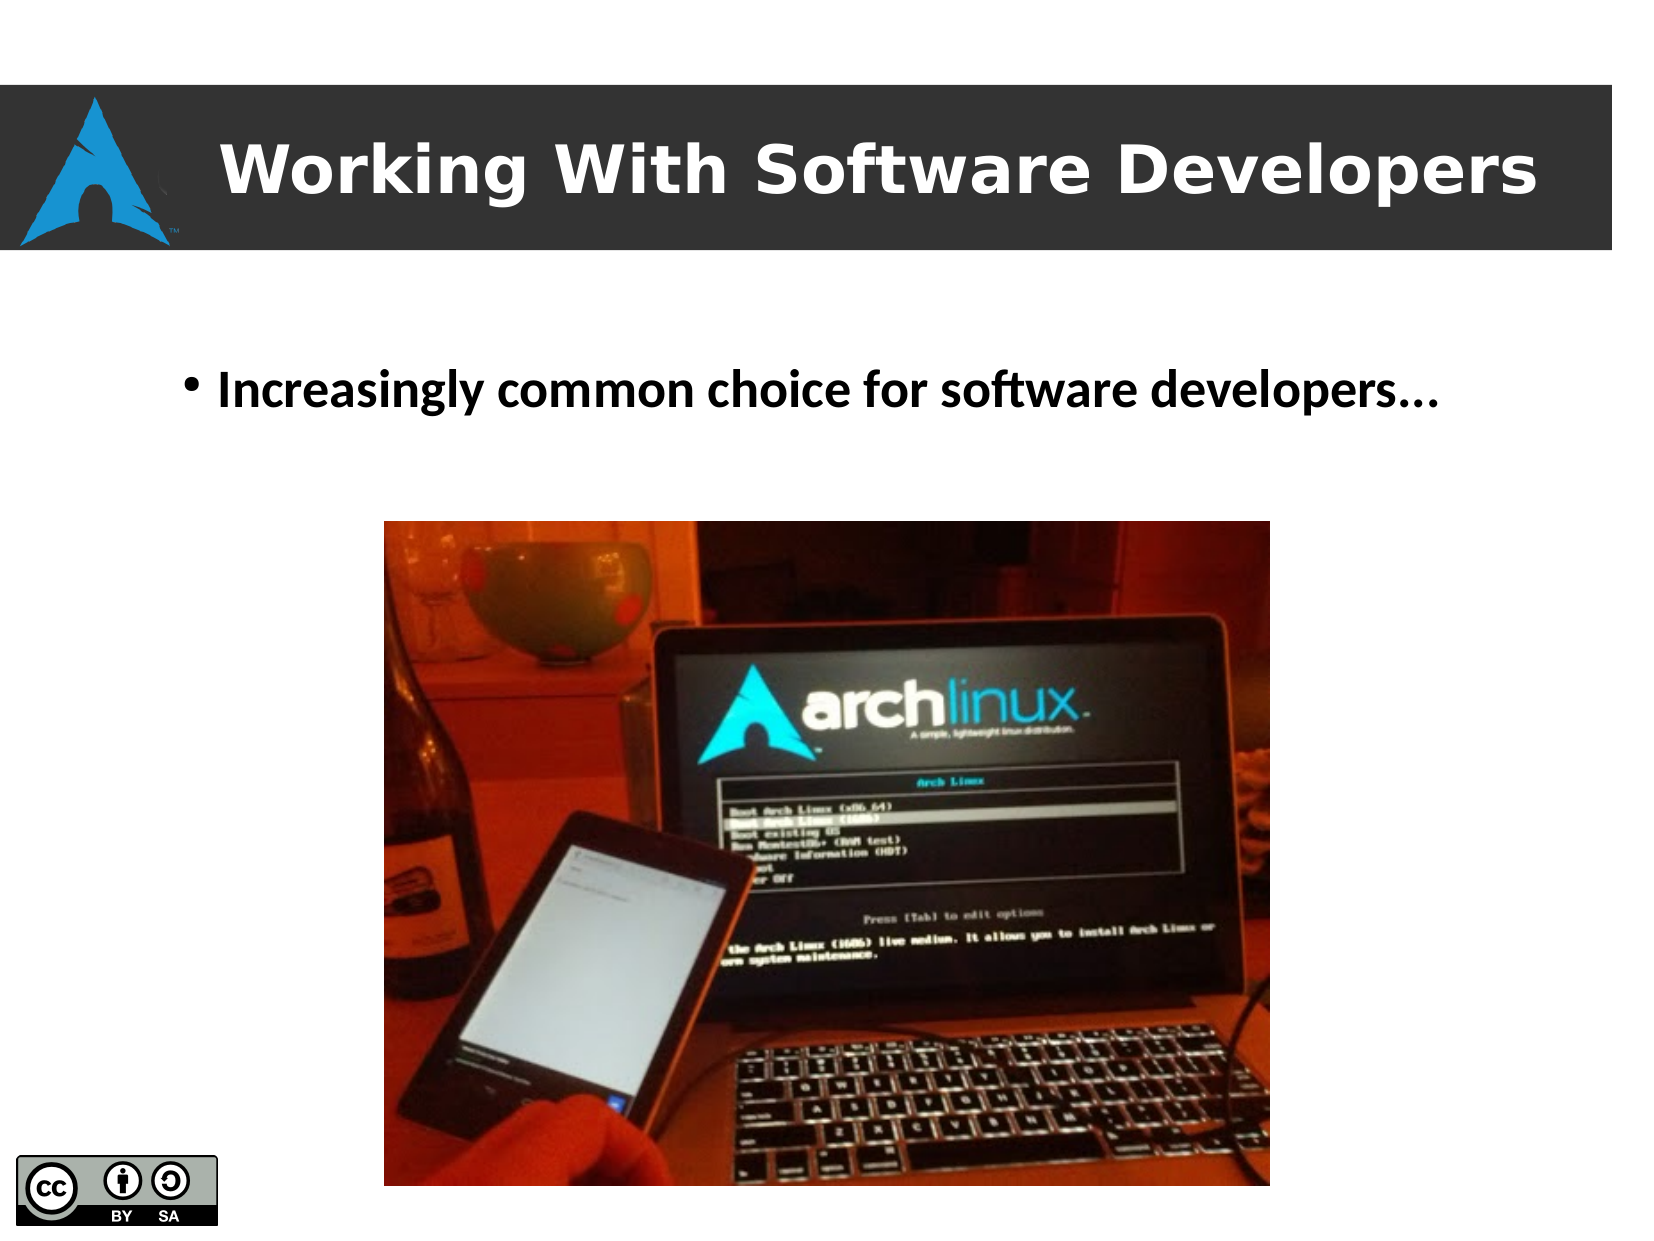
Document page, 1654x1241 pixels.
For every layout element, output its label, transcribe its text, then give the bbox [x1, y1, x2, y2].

picture [0, 81, 188, 260]
picture [384, 521, 1270, 1187]
text_box Working With Software Developers [188, 84, 1612, 250]
text_box Increasingly common choice for software developers... [167, 345, 1612, 1134]
picture [16, 1155, 218, 1227]
